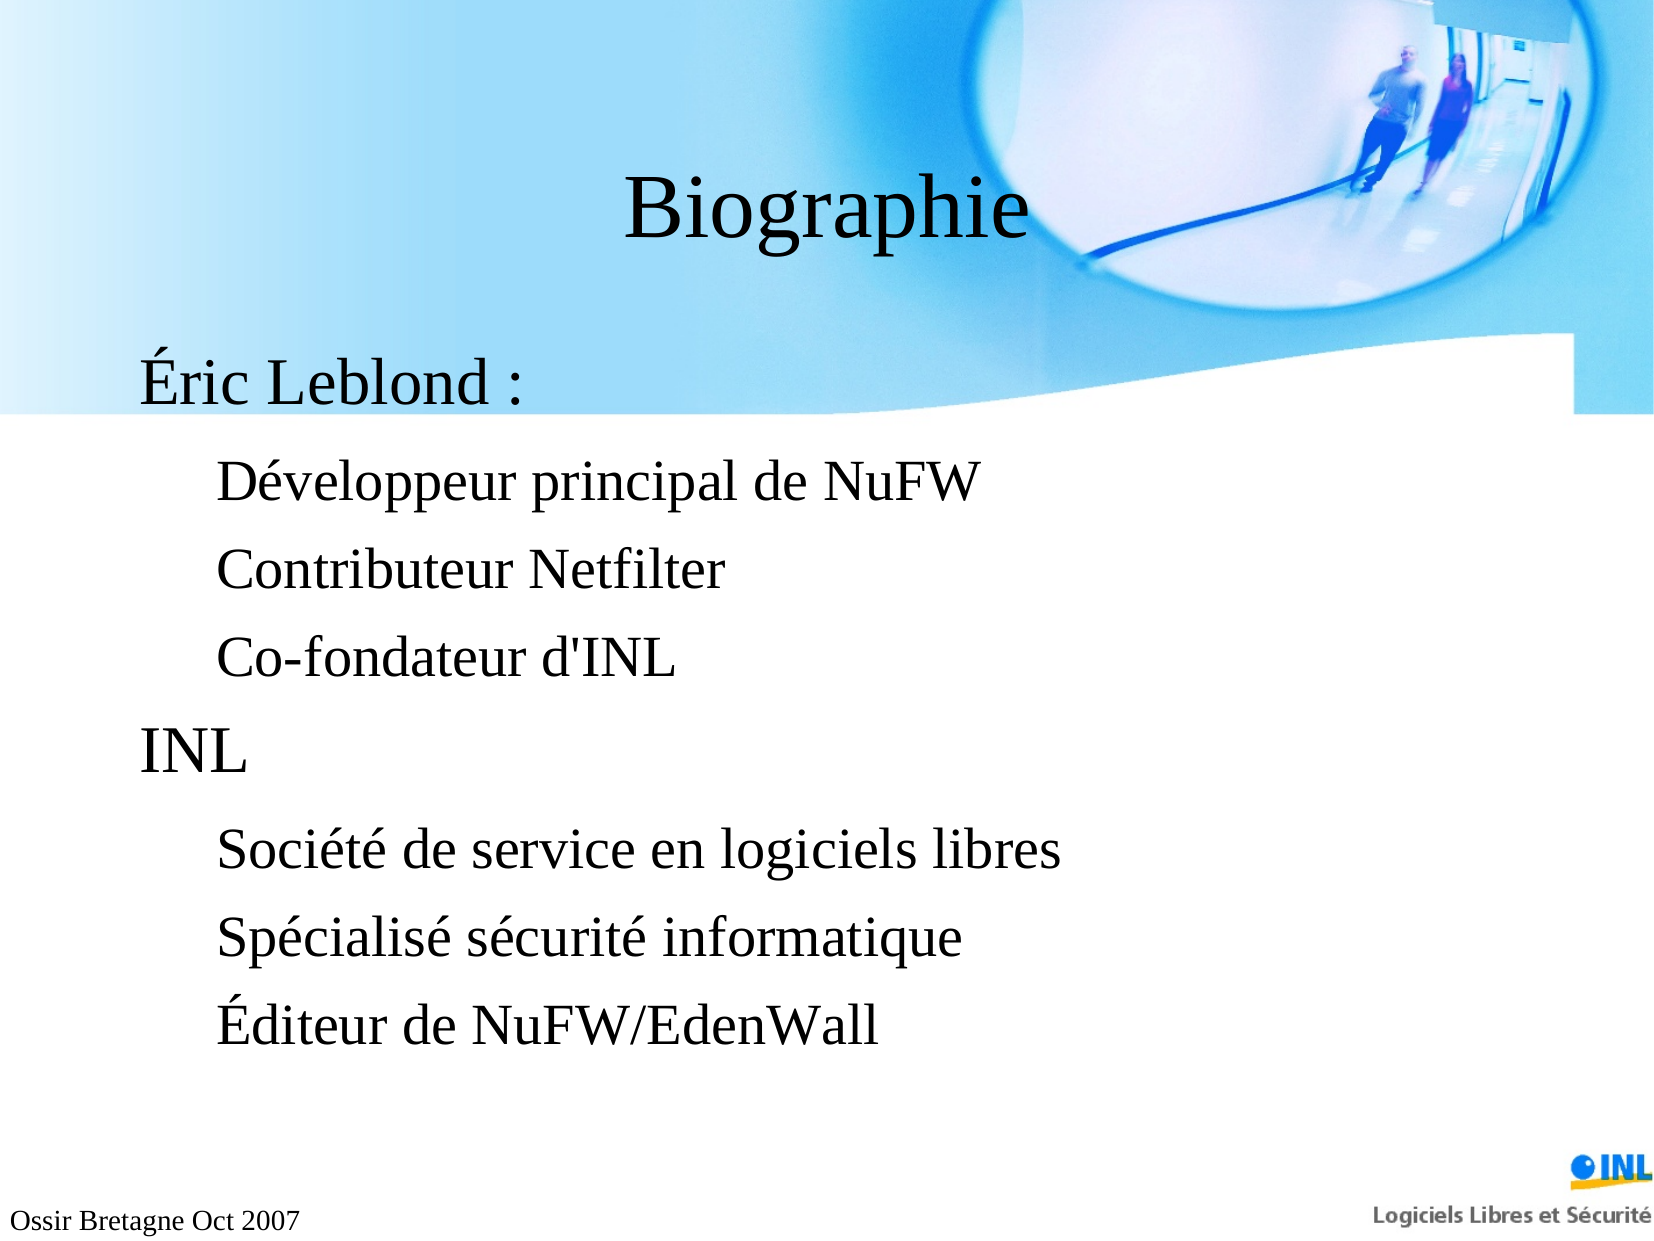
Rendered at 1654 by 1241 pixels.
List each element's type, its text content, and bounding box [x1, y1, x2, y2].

list Éric Leblond : Développeur principal de NuFW Contributeur Netfilter Co-fondateur d'INL INL Société de service en logiciels libres Spécialisé sécurité informatique Éditeur de NuFW/EdenWall [121, 344, 1534, 1127]
picture [0, 0, 1654, 1241]
title Biographie [121, 102, 1534, 311]
